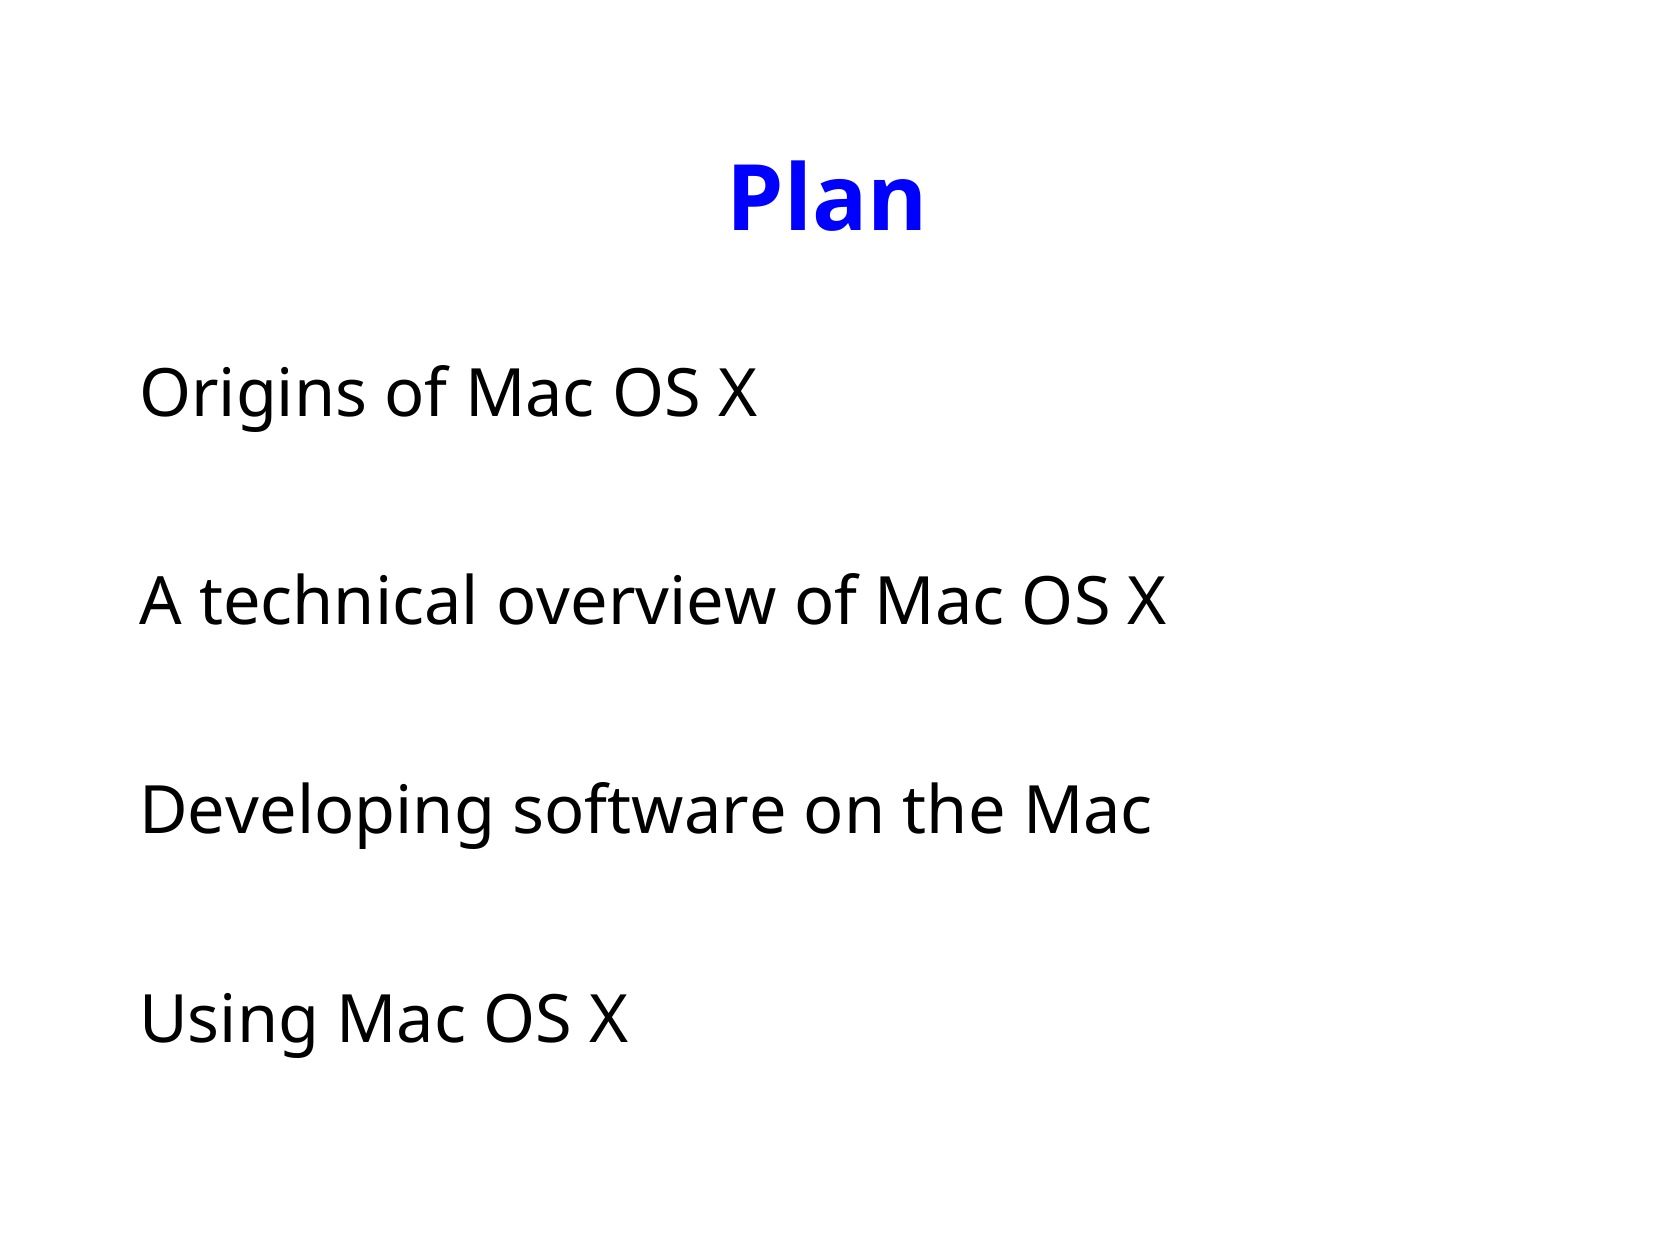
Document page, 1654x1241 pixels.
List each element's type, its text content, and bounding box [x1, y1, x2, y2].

title Plan [121, 91, 1534, 299]
list Origins of Mac OS X A technical overview of Mac OS X Developing software on the Mac Using Mac OS X [121, 344, 1534, 1127]
